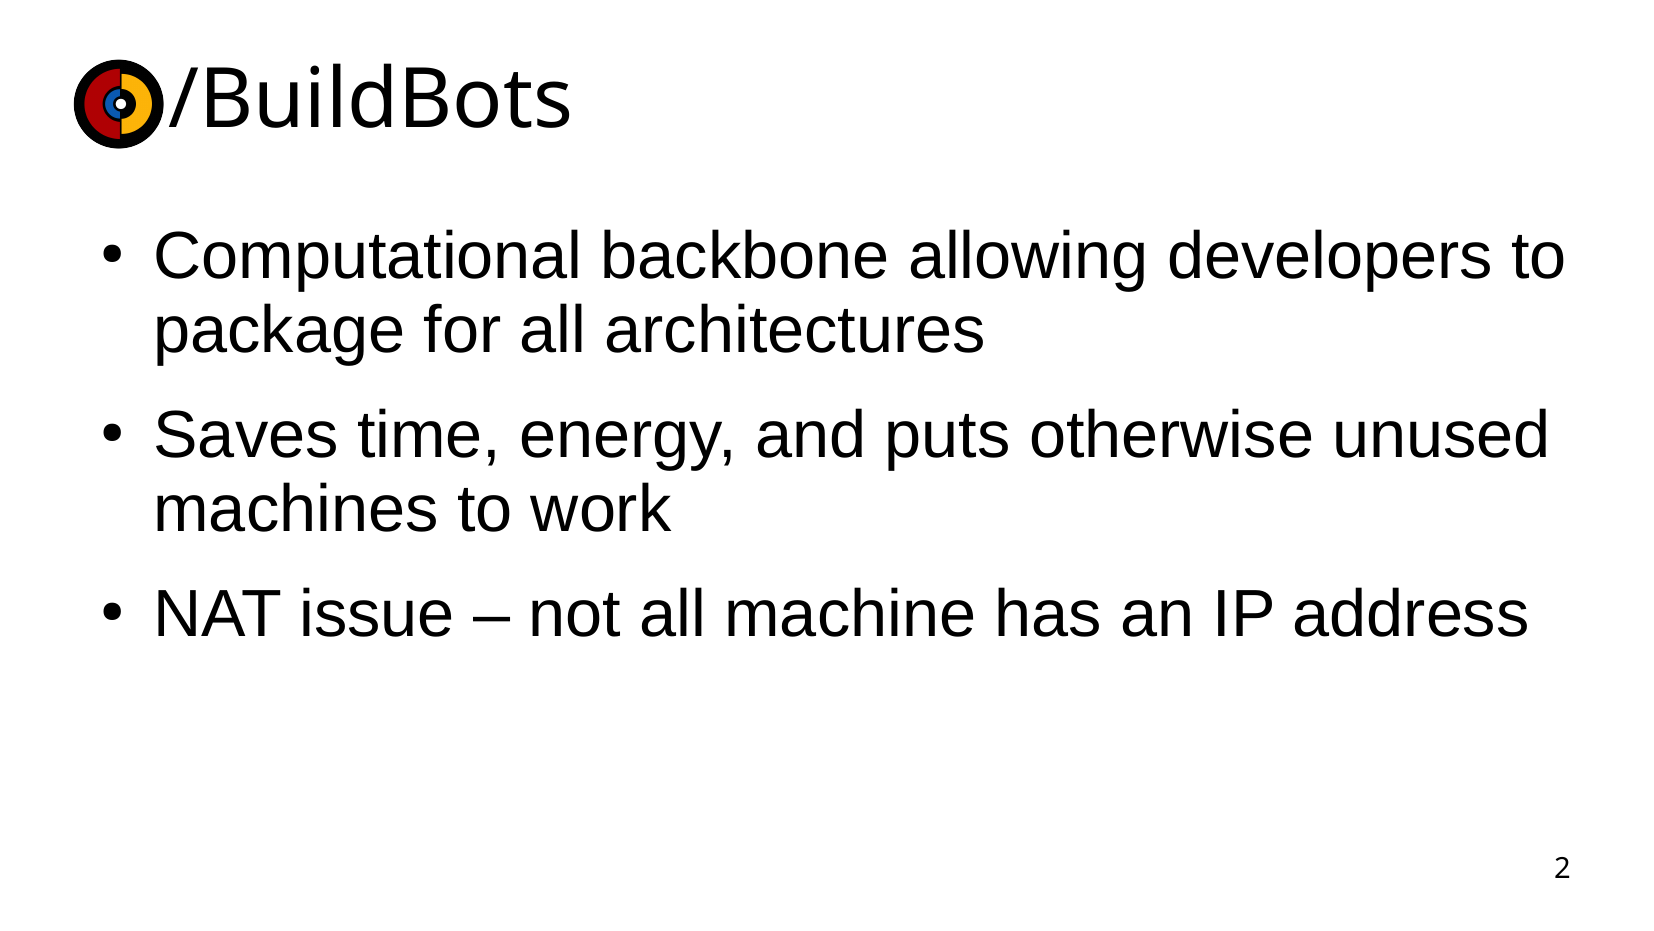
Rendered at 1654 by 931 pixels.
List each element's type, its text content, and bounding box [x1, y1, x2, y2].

list Computational backbone allowing developers to package for all architectures Saves time, energy, and puts otherwise unused machines to work NAT issue – not all machine has an IP address [82, 217, 1571, 818]
text_box /BuildBots [153, 28, 697, 163]
